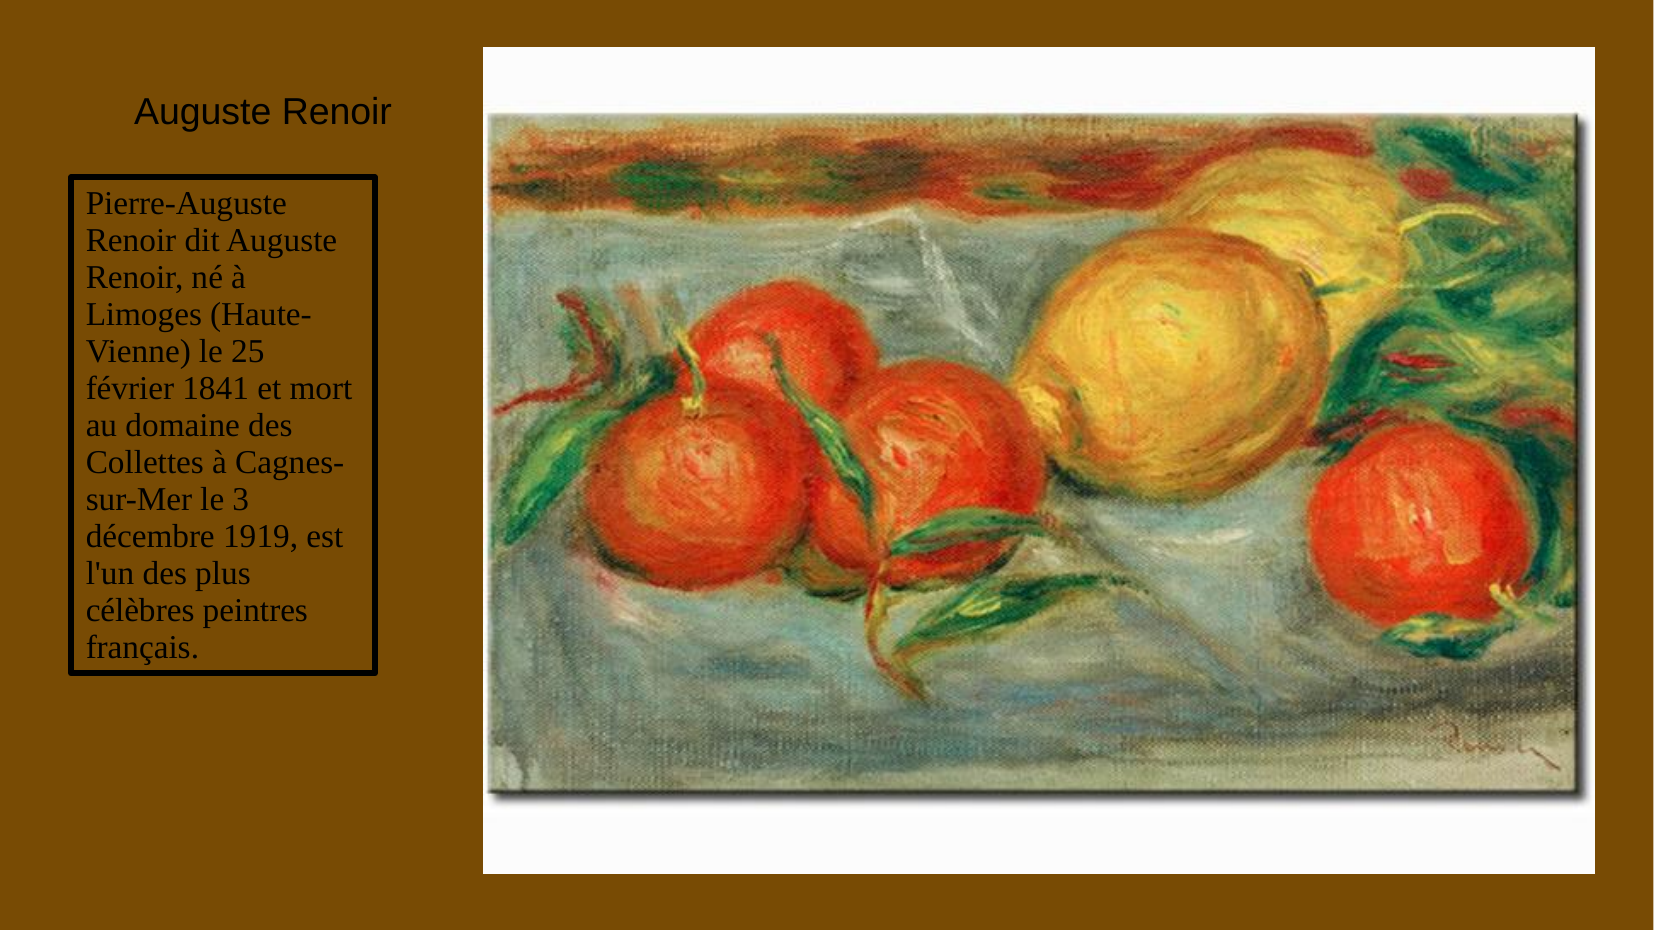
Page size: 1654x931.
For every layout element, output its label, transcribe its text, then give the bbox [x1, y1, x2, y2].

title Auguste Renoir [124, 69, 402, 154]
picture [483, 47, 1595, 875]
text_box Pierre-Auguste Renoir dit Auguste Renoir, né à Limoges (Haute-Vienne) le 25 février 1841 et mort au domaine des Collettes à Cagnes-sur-Mer le 3 décembre 1919, est l'un des plus célèbres peintres français. [71, 177, 375, 674]
